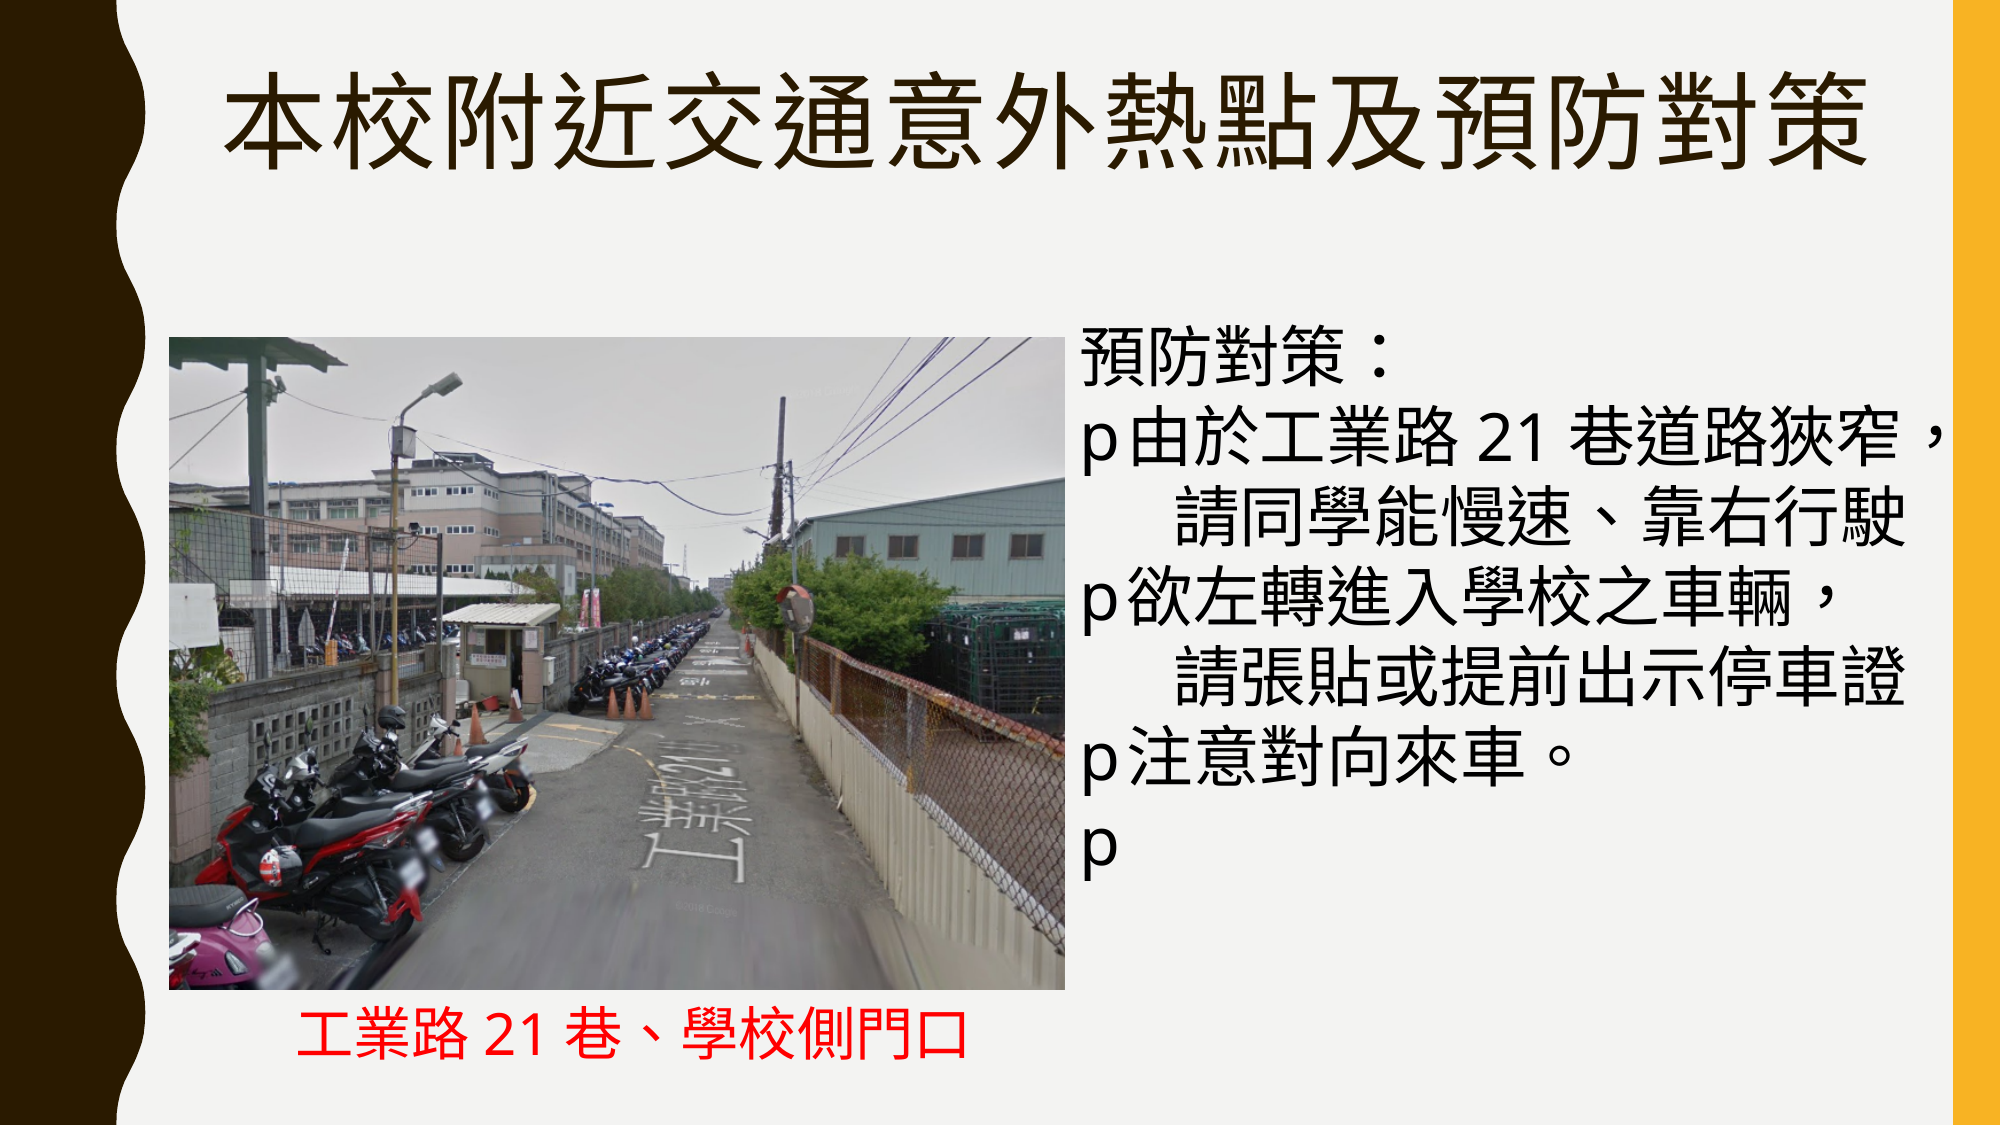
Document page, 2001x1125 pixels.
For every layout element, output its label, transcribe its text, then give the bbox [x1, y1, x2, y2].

title 本校附近交通意外熱點及預防對策 [205, 62, 1942, 308]
picture [169, 337, 1065, 991]
text_box 工業路21巷、學校側門口 [280, 991, 959, 1076]
text_box 預防對策： 由於工業路21巷道路狹窄，請同學能慢速、靠右行駛 欲左轉進入學校之車輛，請張貼或提前出示停車證 注意對向來車。 [1064, 307, 1942, 889]
